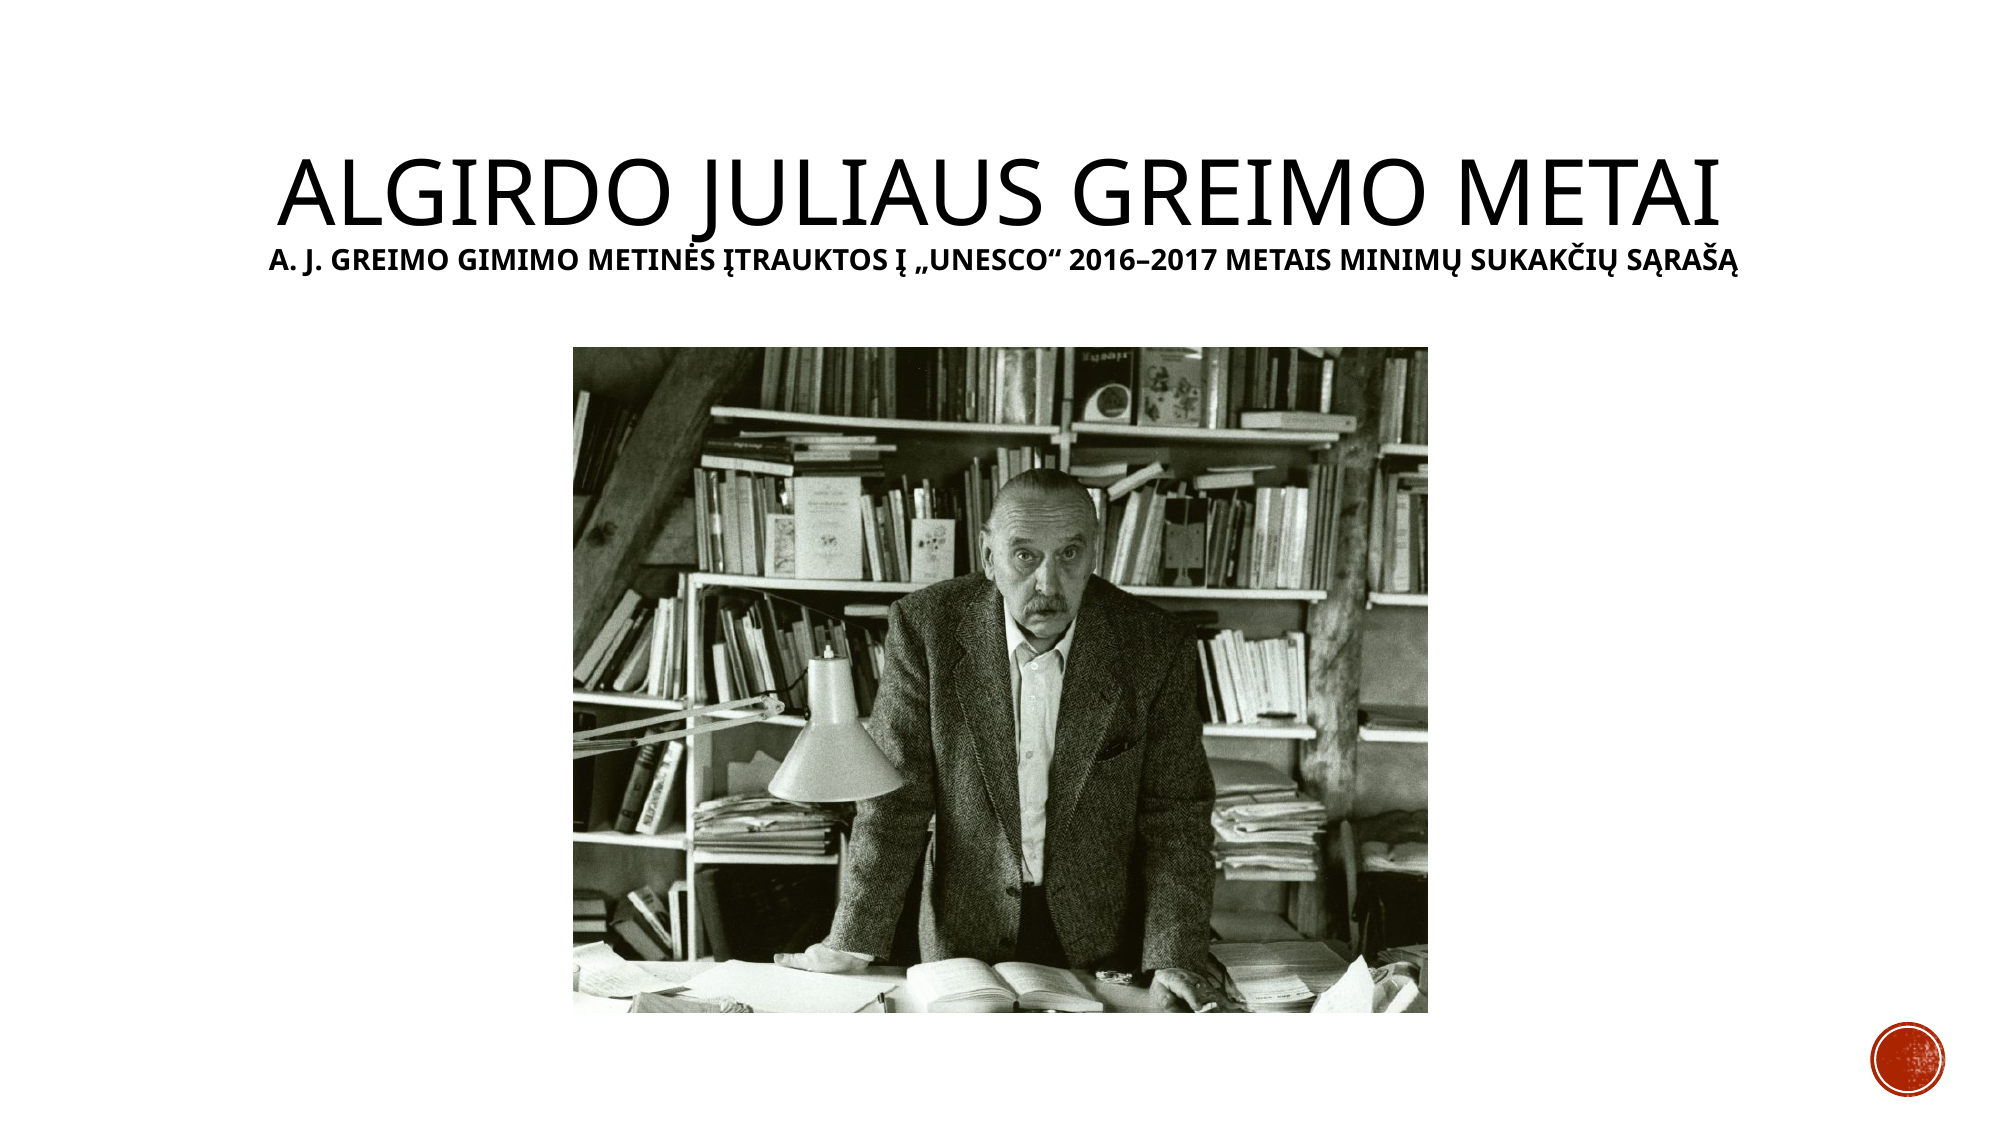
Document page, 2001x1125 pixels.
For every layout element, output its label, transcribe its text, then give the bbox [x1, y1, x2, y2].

picture [573, 347, 1428, 1013]
title ALGIRDO JULIAUS GREIMO METAI A. J. Greimo gimimo metinės įtrauktos į „Unesco“ 2016–2017 metais minimų sukakčių sąrašą [175, 79, 1826, 344]
